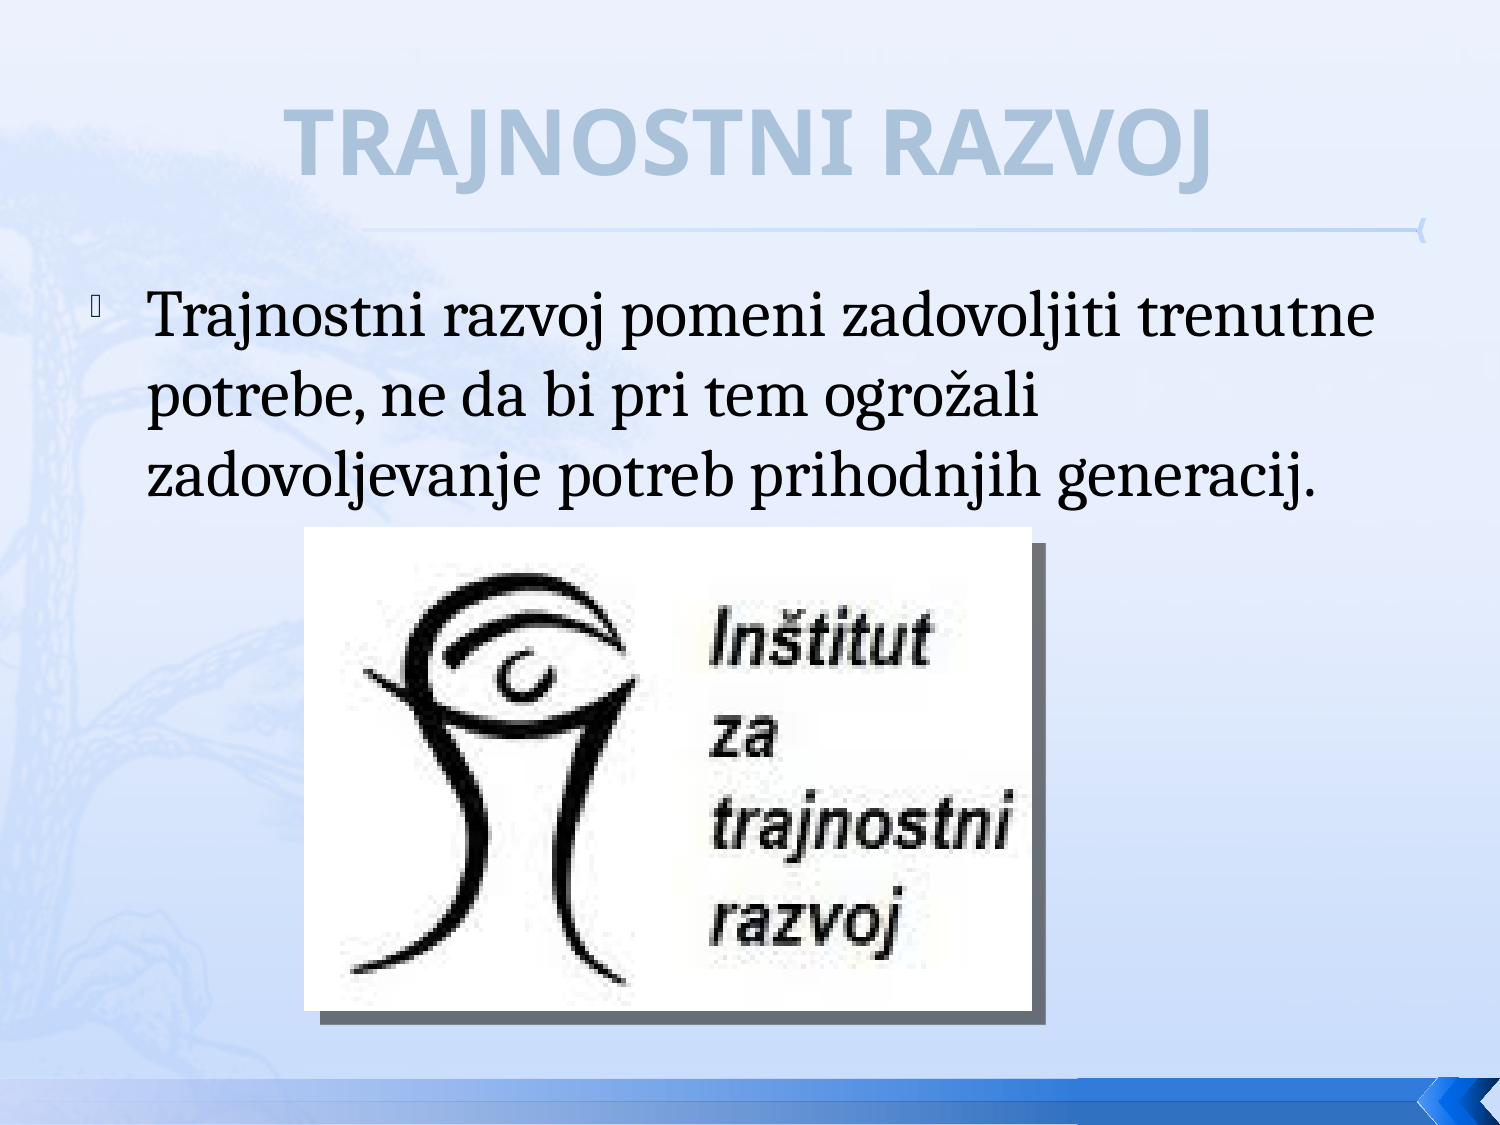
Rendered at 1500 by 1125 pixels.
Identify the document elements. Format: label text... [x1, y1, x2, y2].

title TRAJNOSTNI RAZVOJ [75, 45, 1425, 233]
list Trajnostni razvoj pomeni zadovoljiti trenutne potrebe, ne da bi pri tem ogrožali zadovoljevanje potreb prihodnjih generacij. [75, 262, 1425, 1005]
picture [304, 527, 1032, 1011]
